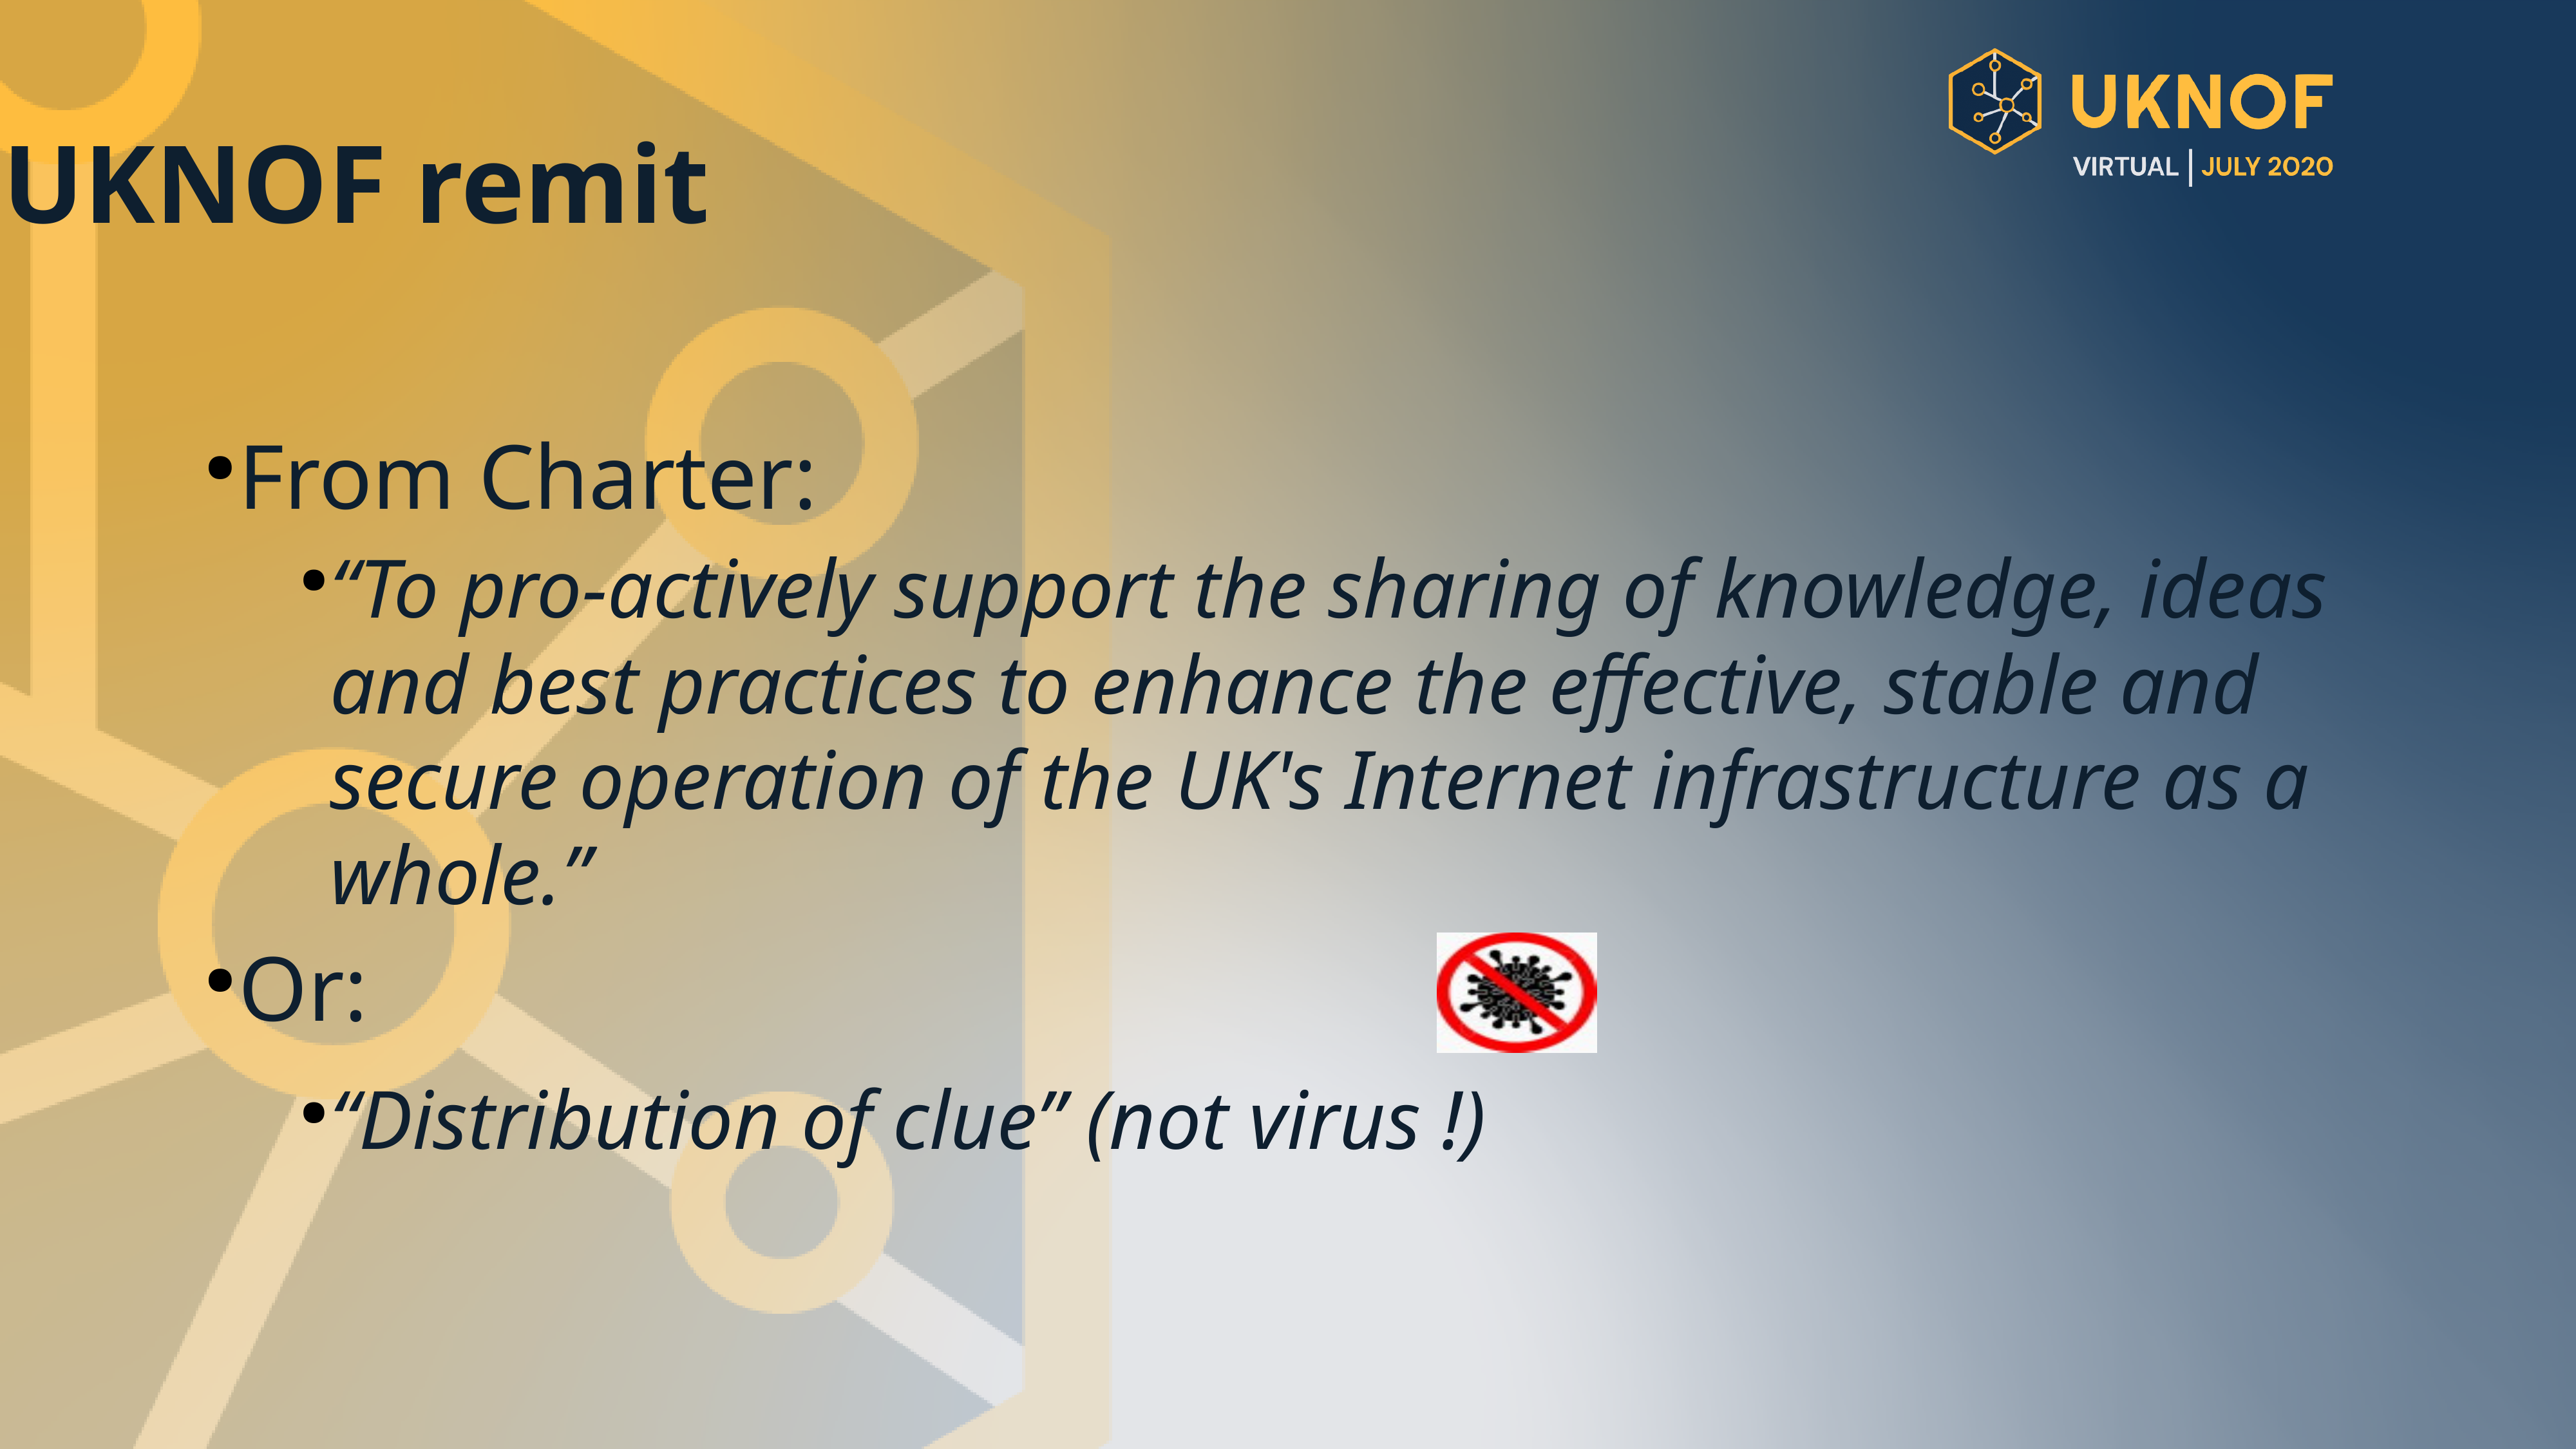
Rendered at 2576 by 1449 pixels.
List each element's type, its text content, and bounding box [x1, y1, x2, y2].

list From Charter: “To pro-actively support the sharing of knowledge, ideas and best practices to enhance the effective, stable and secure operation of the UK's Internet infrastructure as a whole.” Or: “Distribution of clue” (not virus !) [193, 425, 2382, 1295]
title UKNOF remit [3, 64, 1528, 305]
picture [0, 0, 2576, 1449]
